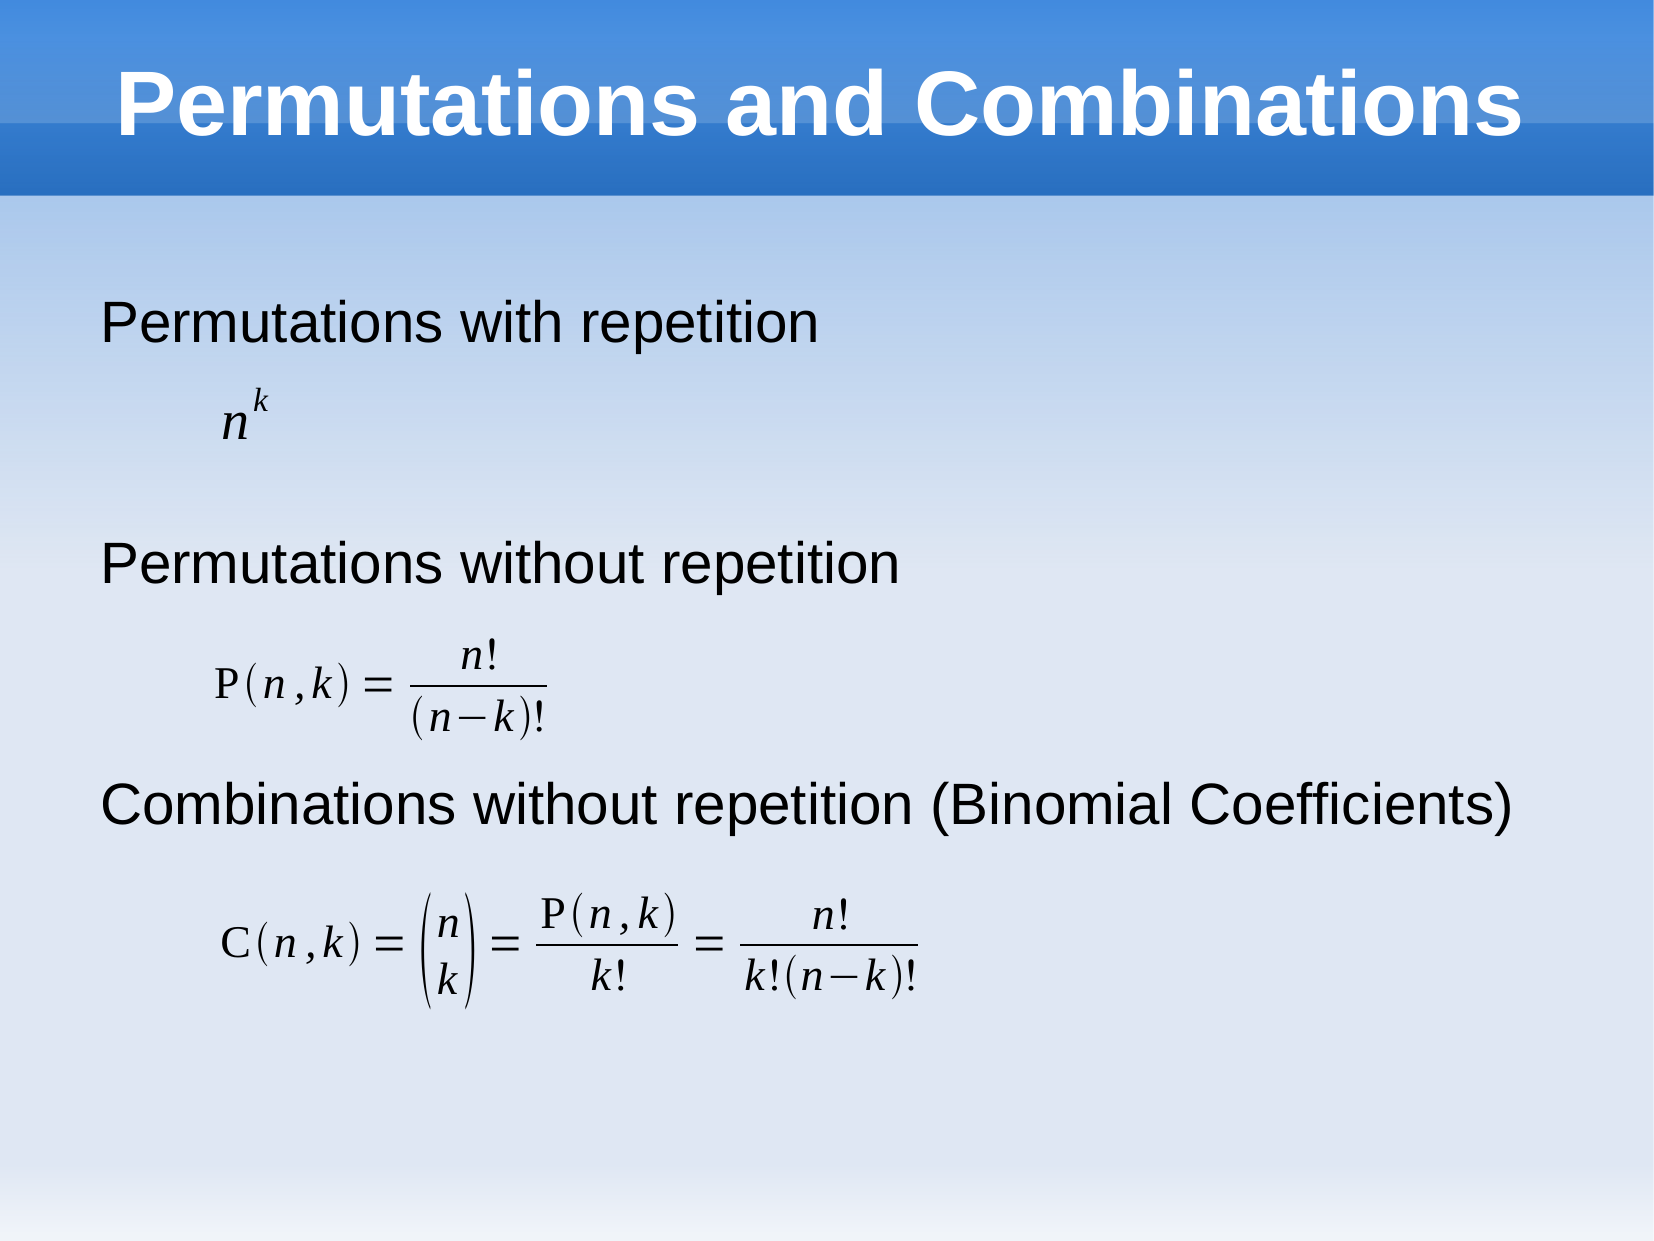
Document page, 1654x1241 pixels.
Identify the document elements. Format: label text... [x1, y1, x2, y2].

picture [0, 0, 1654, 1241]
list Permutations with repetition Permutations without repetition Combinations without repetition (Binomial Coefficients) [82, 290, 1571, 1094]
chart [214, 886, 927, 1012]
title Permutations and Combinations [76, 7, 1565, 200]
chart [206, 627, 555, 744]
chart [214, 379, 275, 455]
